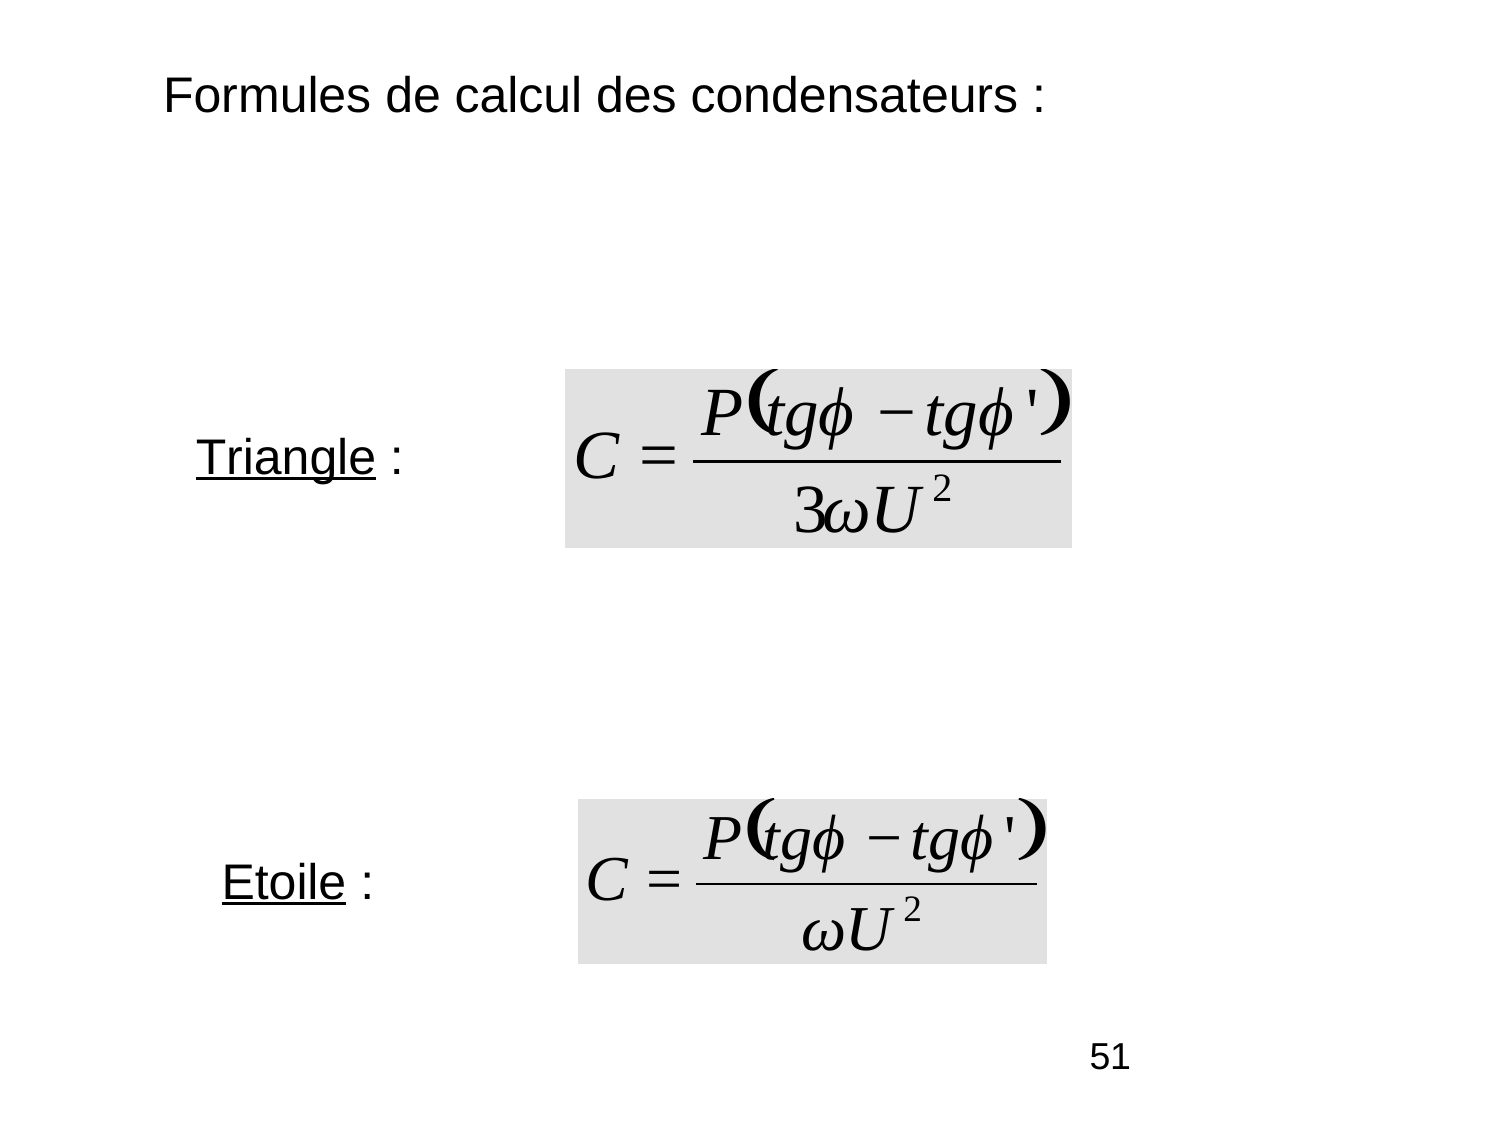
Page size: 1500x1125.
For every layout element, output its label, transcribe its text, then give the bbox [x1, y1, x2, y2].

text_box Triangle : [181, 416, 419, 493]
chart [577, 798, 1048, 965]
text_box Etoile : [206, 841, 390, 918]
text_box Formules de calcul des condensateurs : [148, 54, 1062, 131]
chart [565, 369, 1073, 548]
